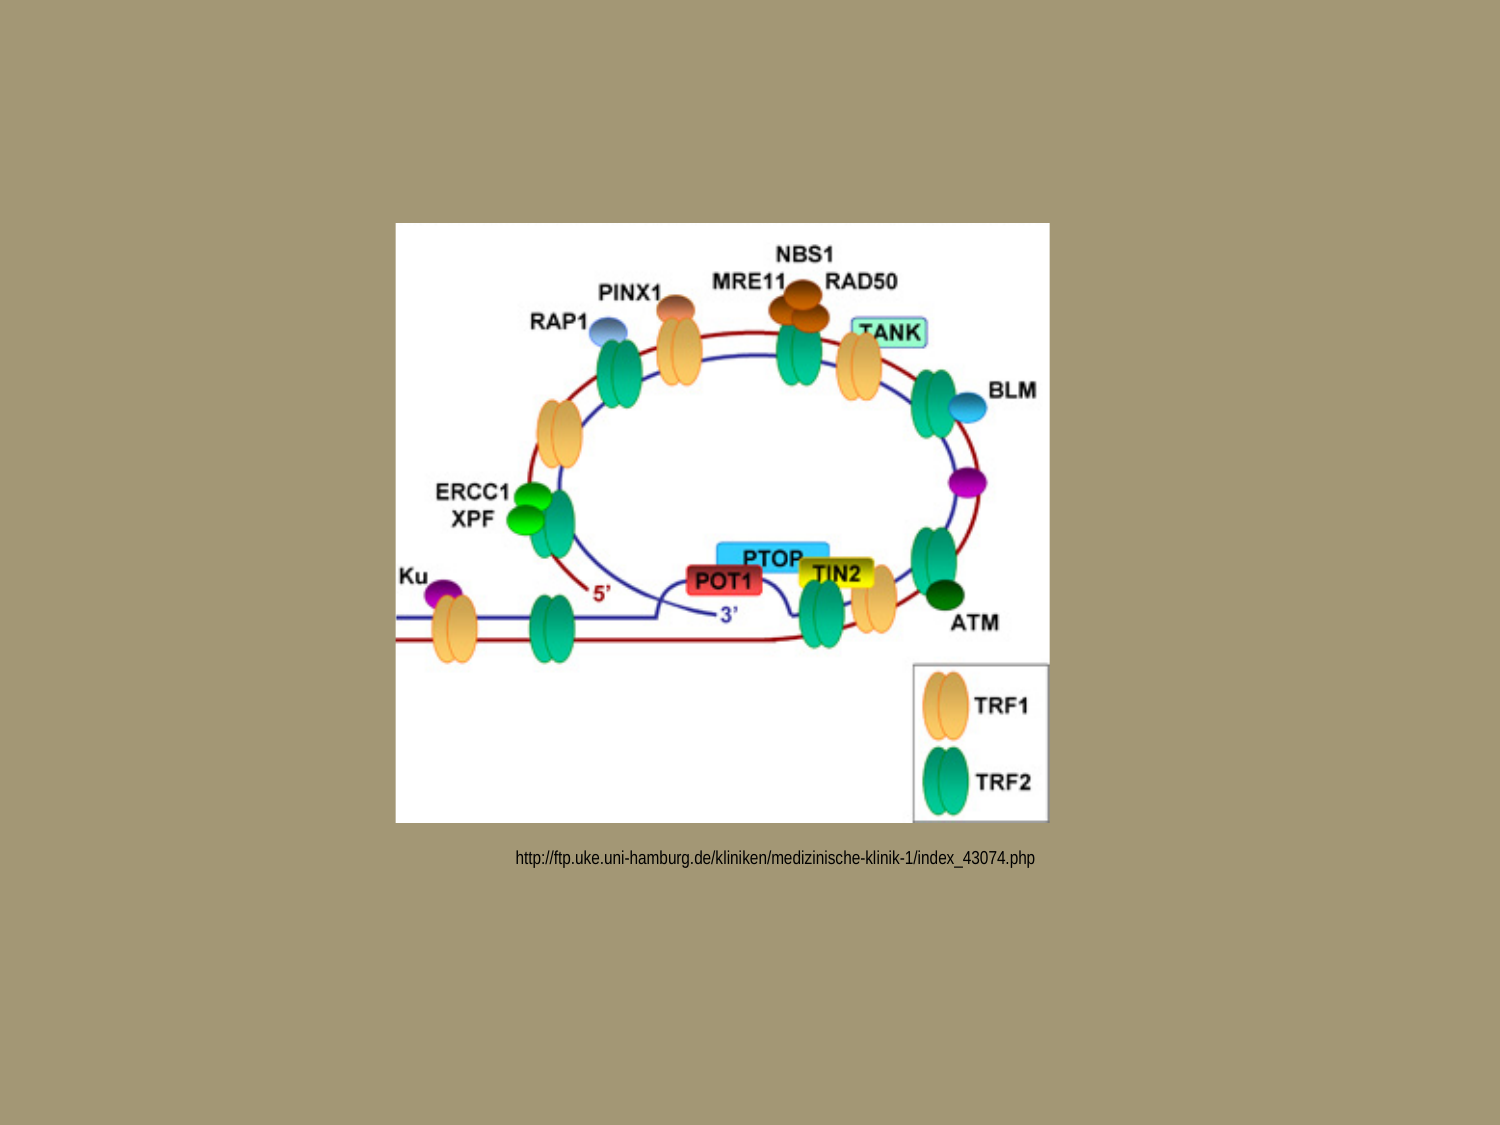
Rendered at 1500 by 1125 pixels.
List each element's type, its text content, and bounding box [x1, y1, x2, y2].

picture [395, 223, 1050, 823]
text_box http://ftp.uke.uni-hamburg.de/kliniken/medizinische-klinik-1/index_43074.php [299, 838, 1050, 876]
